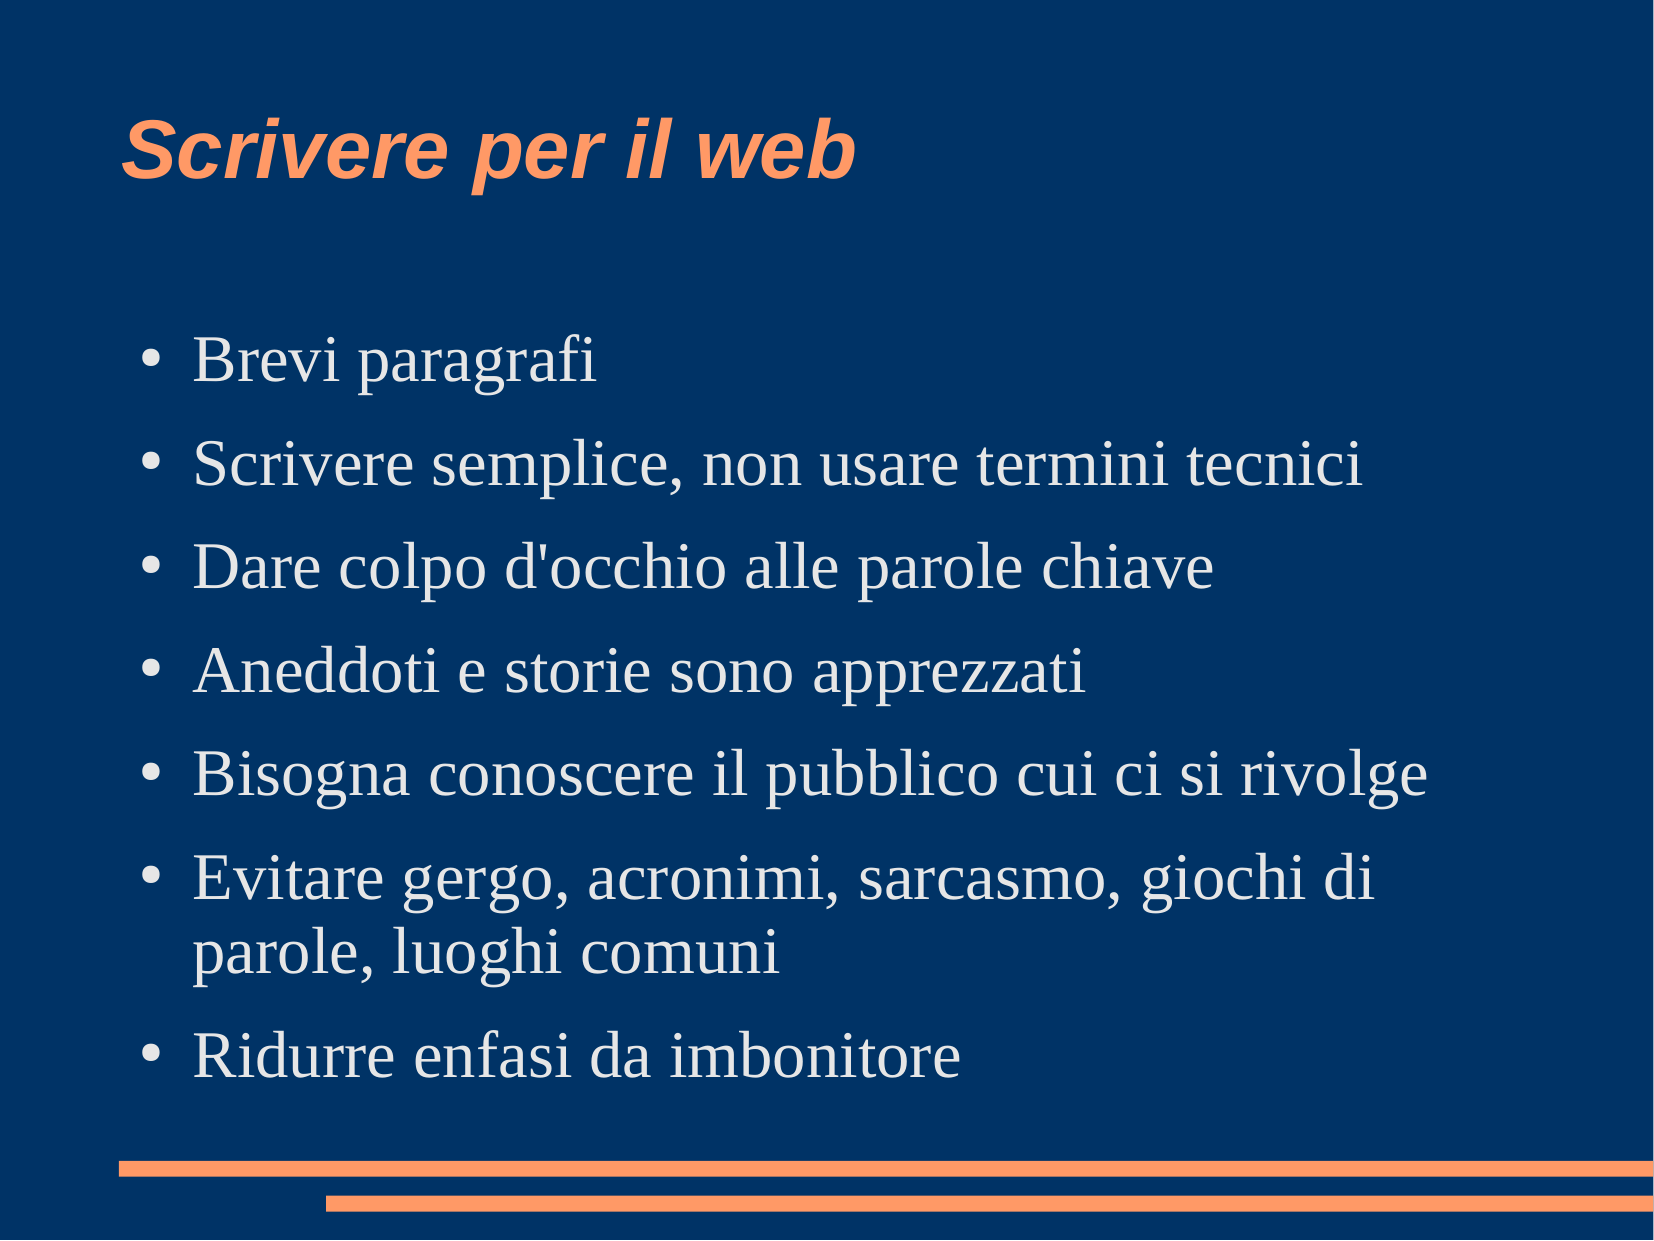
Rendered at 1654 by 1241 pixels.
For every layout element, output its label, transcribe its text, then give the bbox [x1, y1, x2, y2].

title Scrivere per il web [121, 53, 1534, 246]
list Brevi paragrafi Scrivere semplice, non usare termini tecnici Dare colpo d'occhio alle parole chiave Aneddoti e storie sono apprezzati Bisogna conoscere il pubblico cui ci si rivolge Evitare gergo, acronimi, sarcasmo, giochi di parole, luoghi comuni Ridurre enfasi da imbonitore [121, 322, 1561, 1118]
